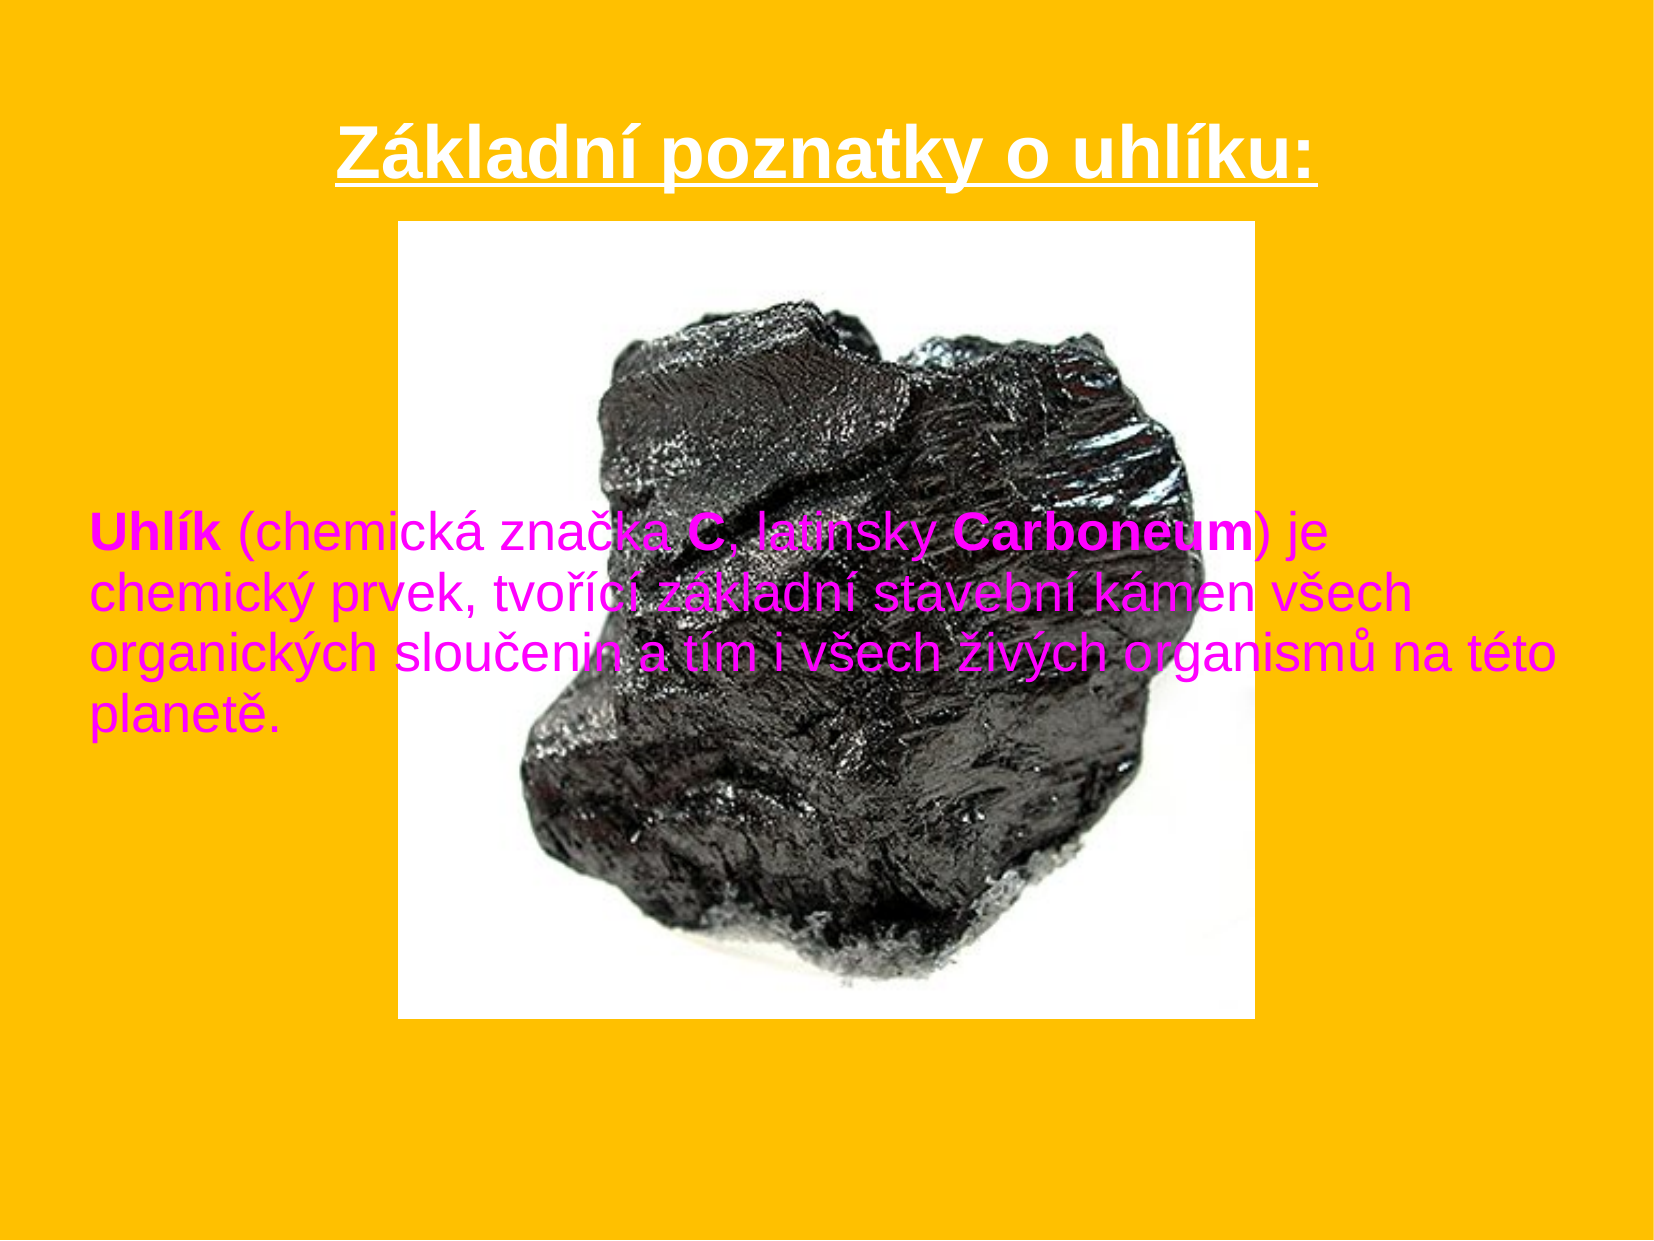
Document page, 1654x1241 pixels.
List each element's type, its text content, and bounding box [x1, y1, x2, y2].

text_box Uhlík (chemická značka C, latinsky Carboneum) je chemický prvek, tvořící základní stavební kámen všech organických sloučenin a tím i všech živých organismů na této planetě. [74, 494, 1580, 921]
picture [398, 921, 1255, 1019]
picture [398, 221, 1255, 494]
title Základní poznatky o uhlíku: [82, 0, 1571, 208]
